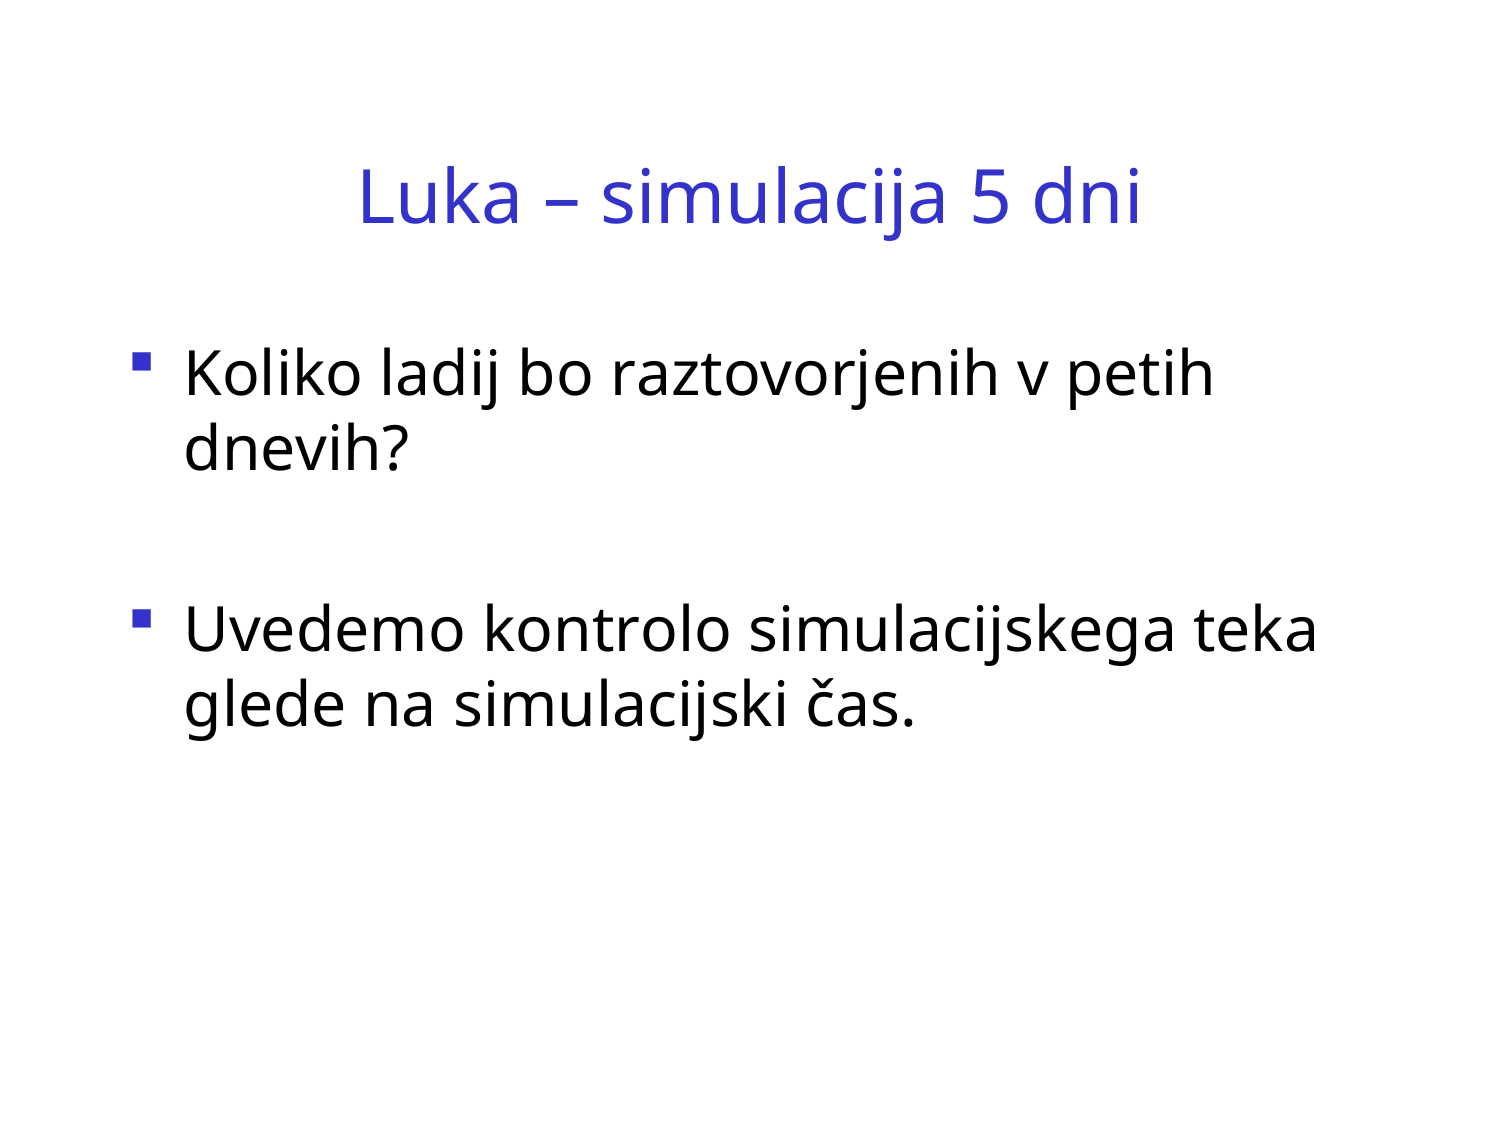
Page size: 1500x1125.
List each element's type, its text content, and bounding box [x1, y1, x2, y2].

list Koliko ladij bo raztovorjenih v petih dnevih? Uvedemo kontrolo simulacijskega teka glede na simulacijski čas. [112, 324, 1388, 1001]
title Luka – simulacija 5 dni [112, 99, 1388, 288]
